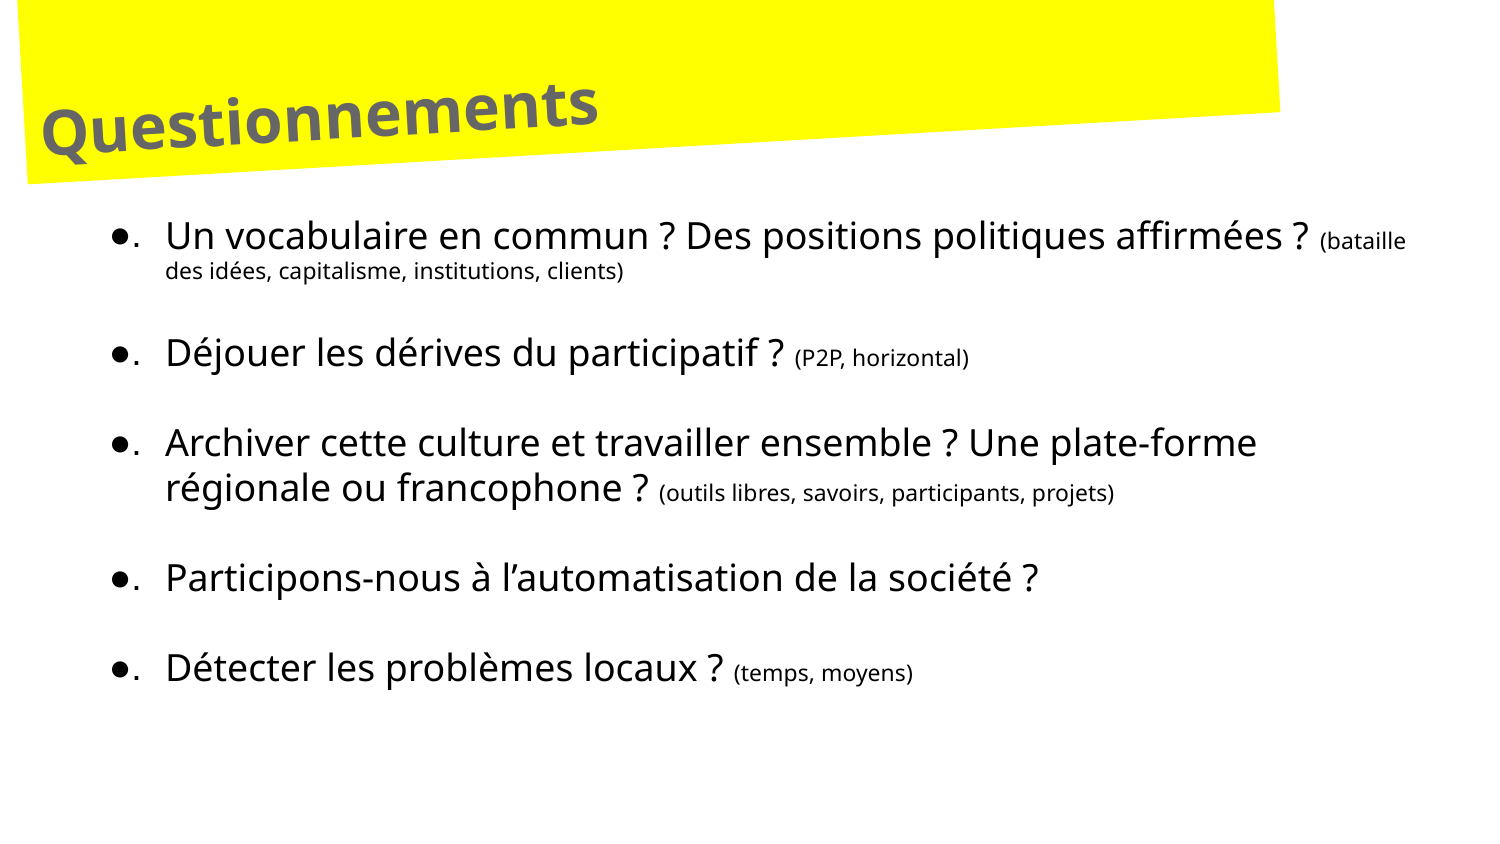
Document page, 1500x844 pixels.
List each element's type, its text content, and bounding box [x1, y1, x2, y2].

list Un vocabulaire en commun ? Des positions politiques affirmées ? (bataille des idées, capitalisme, institutions, clients) Déjouer les dérives du participatif ? (P2P, horizontal) Archiver cette culture et travailler ensemble ? Une plate-forme régionale ou francophone ? (outils libres, savoirs, participants, projets) Participons-nous à l’automatisation de la société ? Détecter les problèmes locaux ? (temps, moyens) [75, 196, 1425, 808]
title Questionnements [17, 0, 1281, 185]
